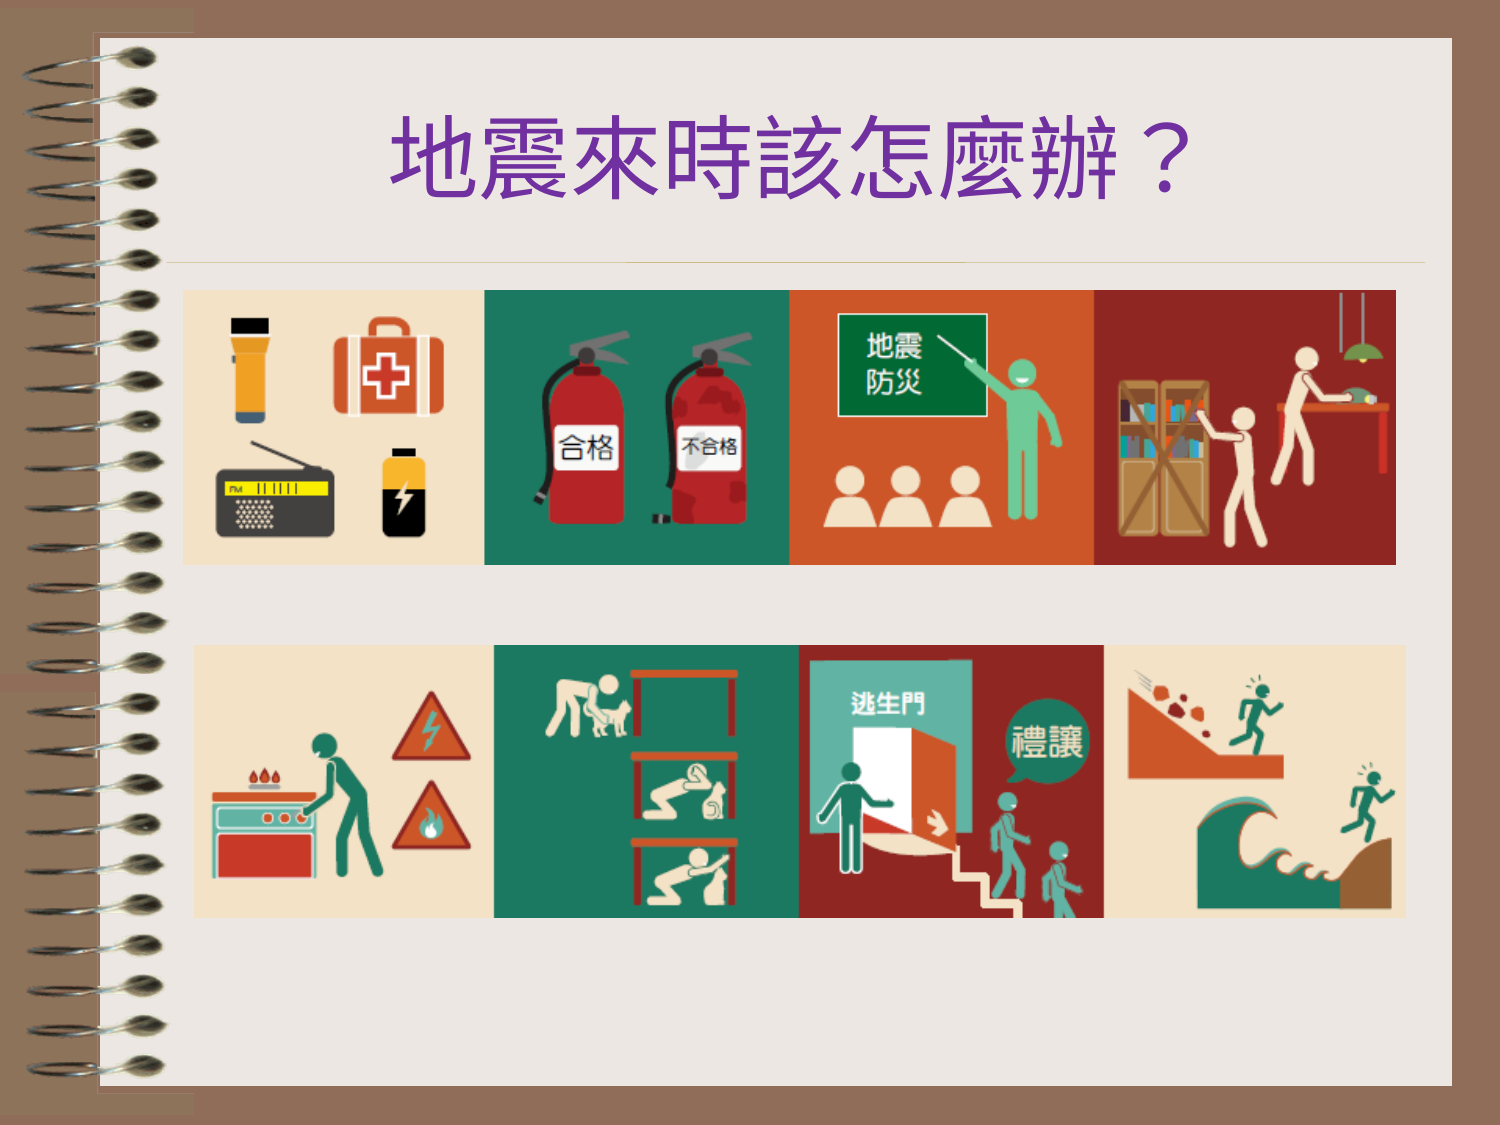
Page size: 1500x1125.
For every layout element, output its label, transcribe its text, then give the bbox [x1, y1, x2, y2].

picture [194, 645, 1406, 918]
picture [183, 290, 1396, 565]
title 地震來時該怎麼辦？ [174, 62, 1426, 250]
